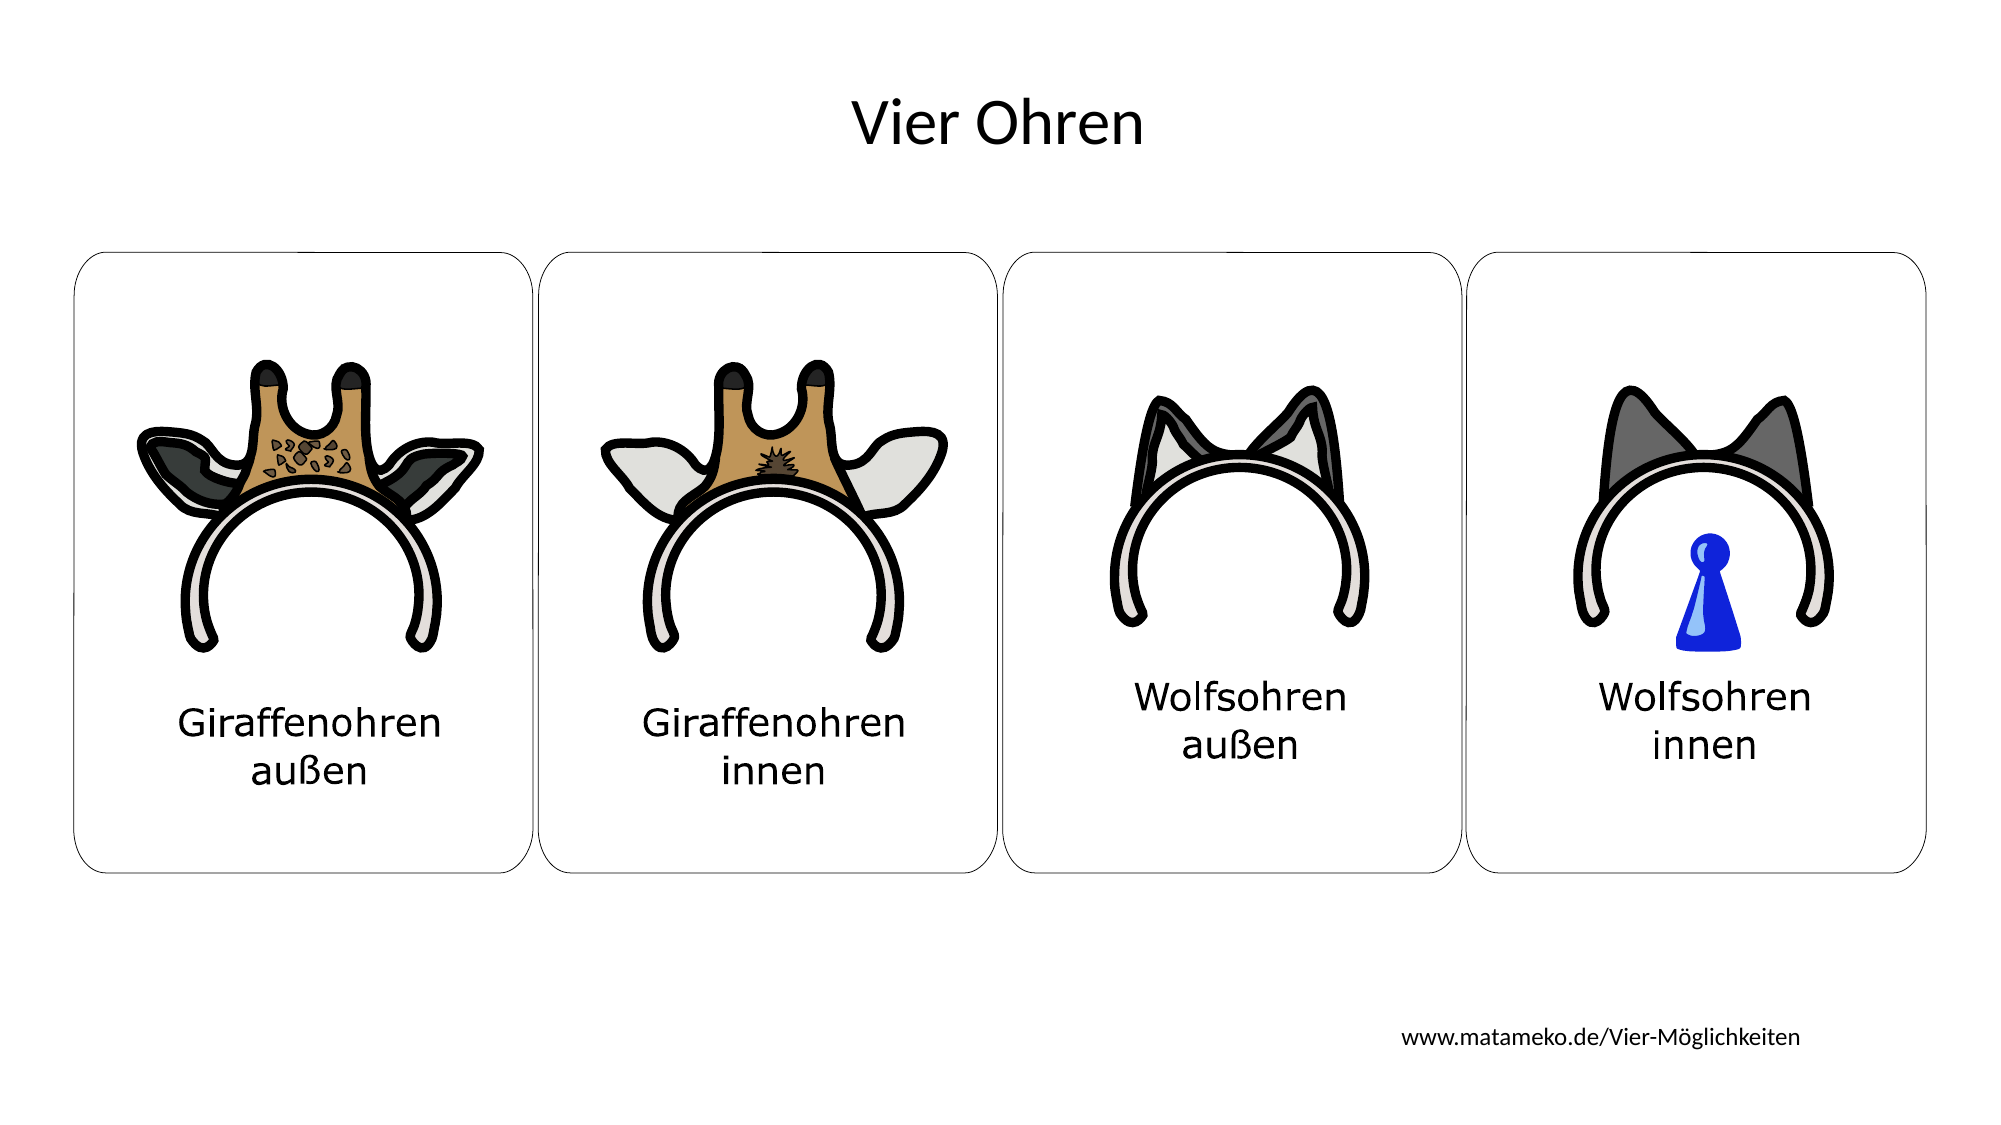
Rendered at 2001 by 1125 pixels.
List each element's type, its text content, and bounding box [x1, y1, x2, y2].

text_box [758, 763, 777, 785]
text_box [357, 707, 375, 737]
text_box [1634, 689, 1656, 712]
text_box [381, 715, 395, 737]
text_box [1273, 419, 1320, 476]
text_box [1676, 533, 1742, 652]
text_box [348, 763, 366, 785]
text_box [396, 714, 416, 737]
text_box [179, 708, 204, 737]
text_box [1155, 426, 1190, 479]
text_box [276, 762, 295, 786]
text_box [782, 763, 802, 785]
text_box [421, 714, 440, 737]
text_box [157, 447, 232, 499]
text_box [1737, 736, 1755, 759]
text_box [699, 714, 718, 737]
text_box [796, 714, 816, 737]
text_box [210, 715, 214, 737]
text_box [1253, 736, 1274, 759]
text_box [734, 763, 753, 785]
text_box [1279, 736, 1297, 759]
text_box [1207, 737, 1226, 759]
text_box [1204, 680, 1219, 711]
text_box [708, 370, 846, 495]
text_box [332, 714, 352, 737]
text_box [822, 707, 840, 737]
text_box [653, 484, 894, 643]
text_box [724, 762, 729, 785]
text_box [643, 708, 669, 737]
text_box [271, 707, 285, 737]
text_box [1702, 689, 1723, 712]
text_box [1263, 680, 1281, 711]
text_box [414, 447, 432, 451]
text_box [684, 715, 699, 737]
text_box [749, 714, 769, 737]
text_box [861, 714, 881, 737]
text_box [411, 448, 474, 514]
text_box [846, 715, 860, 737]
text_box Vier Ohren [836, 70, 1164, 167]
text_box [773, 714, 792, 737]
text_box [721, 707, 750, 737]
text_box [1689, 736, 1708, 759]
text_box [1682, 689, 1700, 712]
text_box [220, 715, 235, 737]
text_box [806, 763, 824, 785]
text_box [1302, 689, 1322, 711]
text_box [389, 458, 451, 499]
text_box [1660, 681, 1664, 710]
text_box [1599, 682, 1633, 711]
text_box [309, 714, 328, 737]
text_box [1727, 680, 1745, 711]
text_box [611, 447, 706, 514]
text_box [1151, 418, 1156, 437]
text_box [1231, 729, 1251, 759]
text_box [1120, 460, 1360, 617]
text_box [1159, 406, 1207, 455]
text_box [1170, 689, 1191, 712]
text_box [1766, 689, 1786, 711]
text_box [323, 763, 343, 785]
text_box [188, 440, 205, 450]
text_box [252, 762, 271, 786]
text_box [1610, 396, 1685, 487]
text_box [1736, 406, 1801, 491]
text_box [1183, 736, 1202, 759]
text_box [1583, 460, 1824, 617]
text_box [257, 707, 272, 737]
text_box [1655, 737, 1659, 759]
text_box [190, 484, 432, 643]
text_box [1668, 680, 1682, 711]
text_box [242, 370, 375, 493]
text_box [1326, 689, 1345, 711]
text_box [379, 453, 409, 478]
text_box [1713, 736, 1733, 759]
text_box [1287, 689, 1301, 711]
text_box [885, 714, 904, 737]
text_box [210, 457, 240, 478]
text_box [1665, 736, 1683, 759]
text_box [674, 715, 679, 737]
text_box [284, 714, 304, 737]
text_box www.matameko.de/Vier-Möglichkeiten [1386, 1013, 1817, 1088]
text_box [300, 754, 320, 785]
text_box [1134, 682, 1170, 711]
text_box [235, 714, 254, 737]
text_box [1261, 396, 1332, 477]
text_box [1791, 689, 1810, 711]
text_box [1752, 689, 1765, 711]
text_box [1238, 689, 1259, 712]
text_box [846, 437, 938, 510]
text_box [1218, 689, 1235, 712]
text_box [166, 482, 205, 508]
